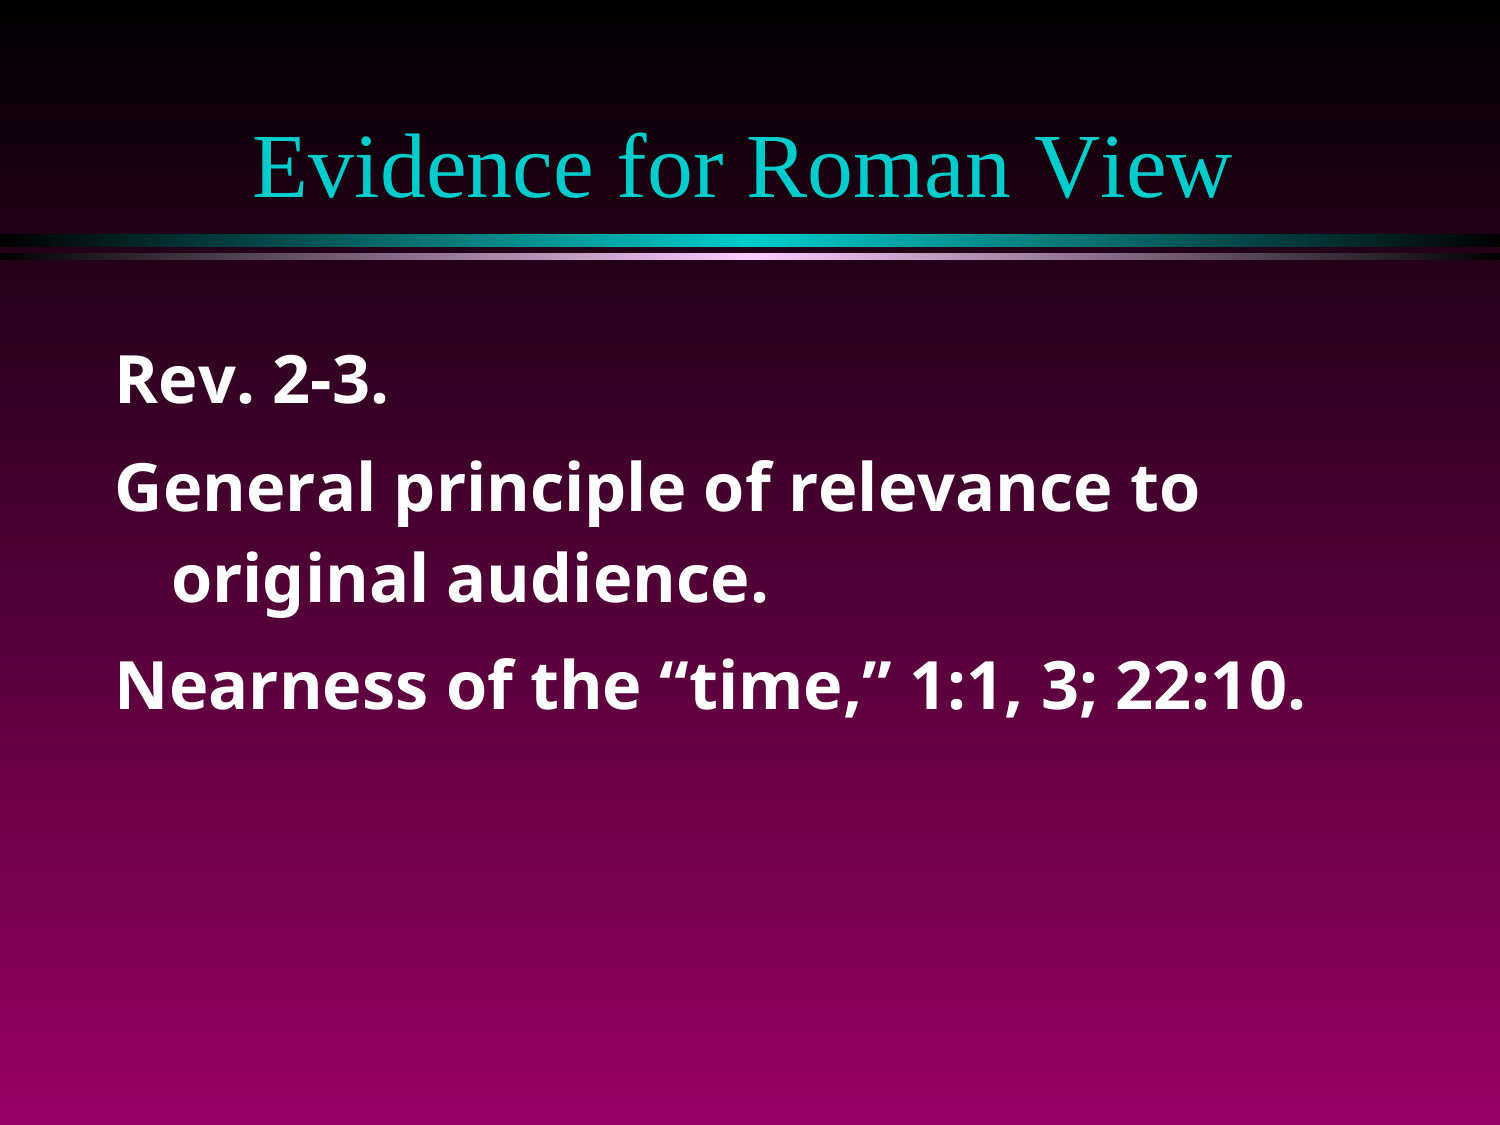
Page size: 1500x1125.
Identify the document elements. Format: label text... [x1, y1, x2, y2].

list Rev. 2-3. General principle of relevance to original audience. Nearness of the “time,” 1:1, 3; 22:10. [99, 324, 1388, 1001]
title Evidence for Roman View [99, 37, 1388, 225]
